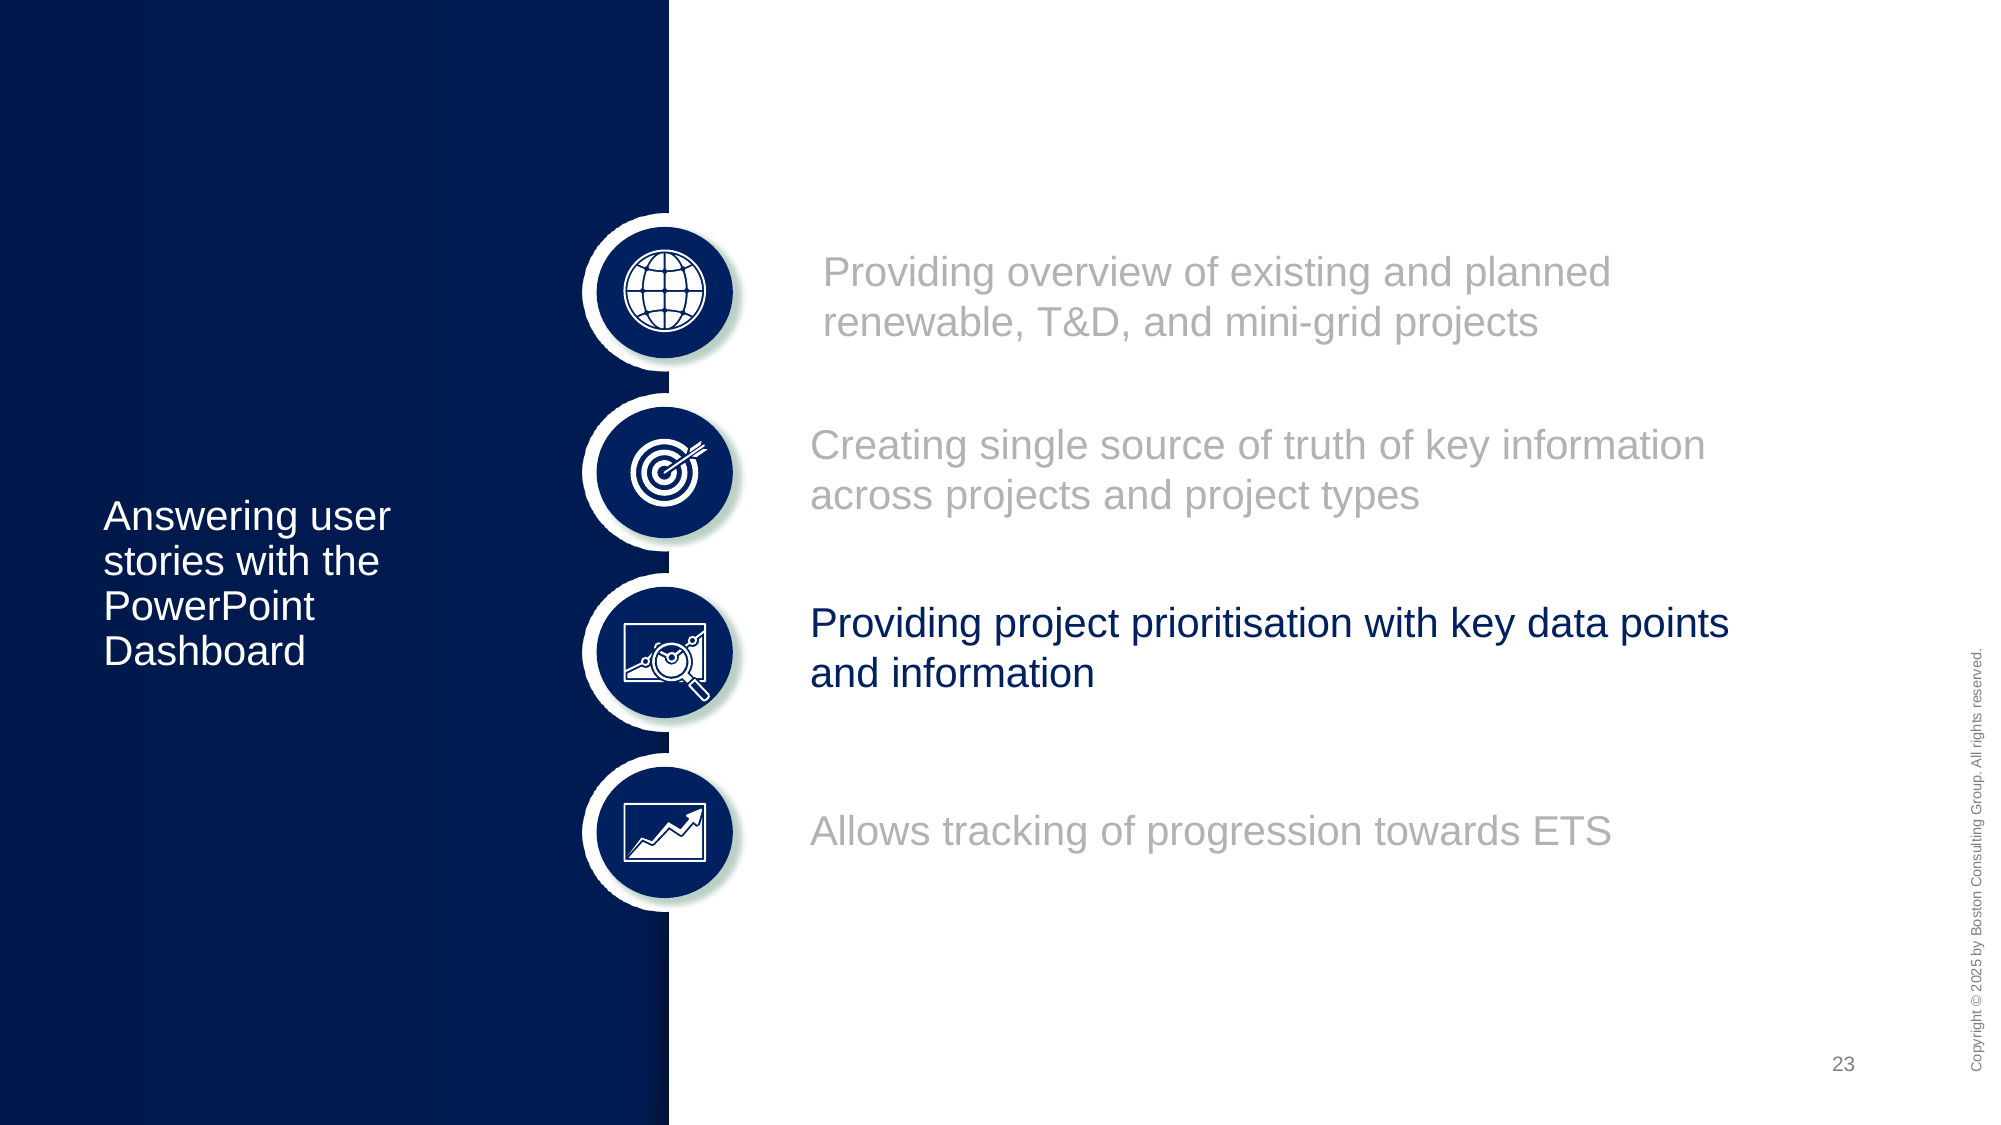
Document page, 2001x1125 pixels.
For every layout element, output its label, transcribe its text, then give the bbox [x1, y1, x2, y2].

text_box Answering user stories with the PowerPoint Dashboard [101, 486, 522, 676]
text_box Providing project prioritisation with key data points and information [807, 593, 1810, 698]
picture [582, 393, 749, 554]
text_box [596, 226, 733, 359]
picture [582, 573, 749, 734]
text_box [596, 406, 733, 539]
picture [582, 753, 749, 914]
text_box [596, 586, 733, 719]
text_box [596, 766, 733, 899]
text_box Allows tracking of progression towards ETS [807, 801, 1810, 856]
text_box Providing overview of existing and planned renewable, T&D, and mini-grid projects [807, 237, 1810, 354]
picture [582, 213, 749, 374]
text_box Creating single source of truth of key information across projects and project types [807, 415, 1810, 520]
